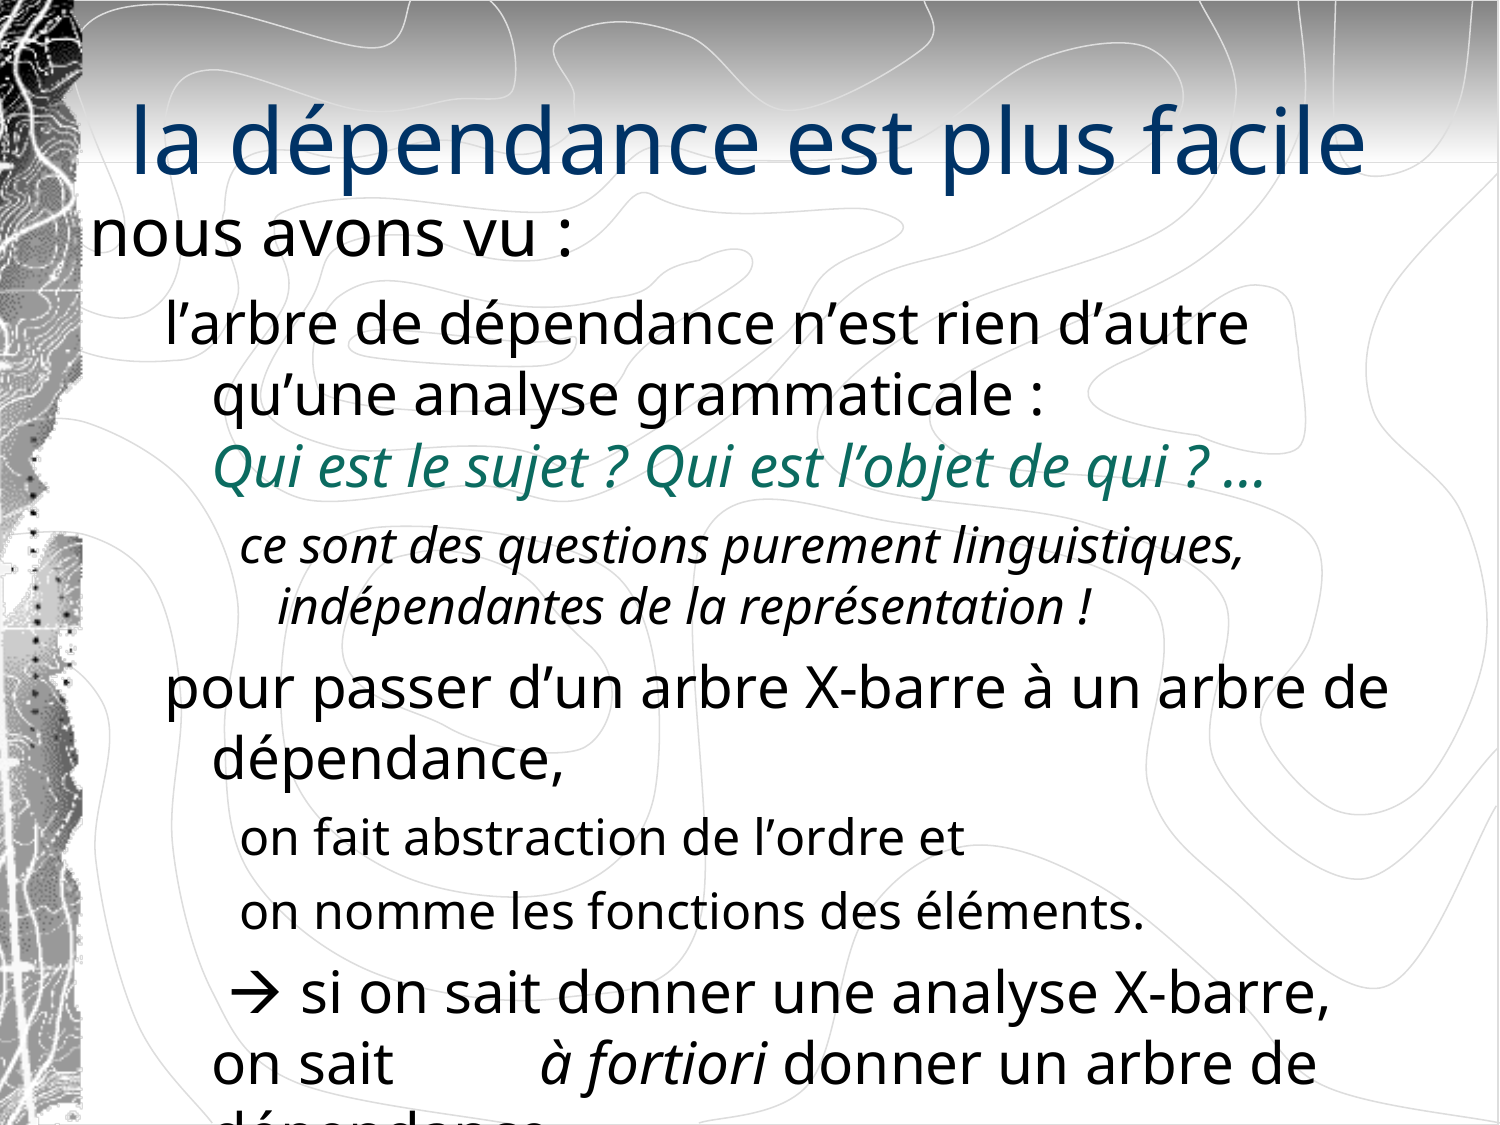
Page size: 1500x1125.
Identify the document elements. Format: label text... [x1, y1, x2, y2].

list nous avons vu : l’arbre de dépendance n’est rien d’autre qu’une analyse grammaticale : Qui est le sujet ? Qui est l’objet de qui ? … ce sont des questions purement linguistiques, indépendantes de la représentation ! pour passer d’un arbre X-barre à un arbre de dépendance, on fait abstraction de l’ordre et on nomme les fonctions des éléments.  si on sait donner une analyse X-barre, on sait à fortiori donner un arbre de dépendance [75, 183, 1426, 1078]
title la dépendance est plus facile [75, 45, 1426, 183]
